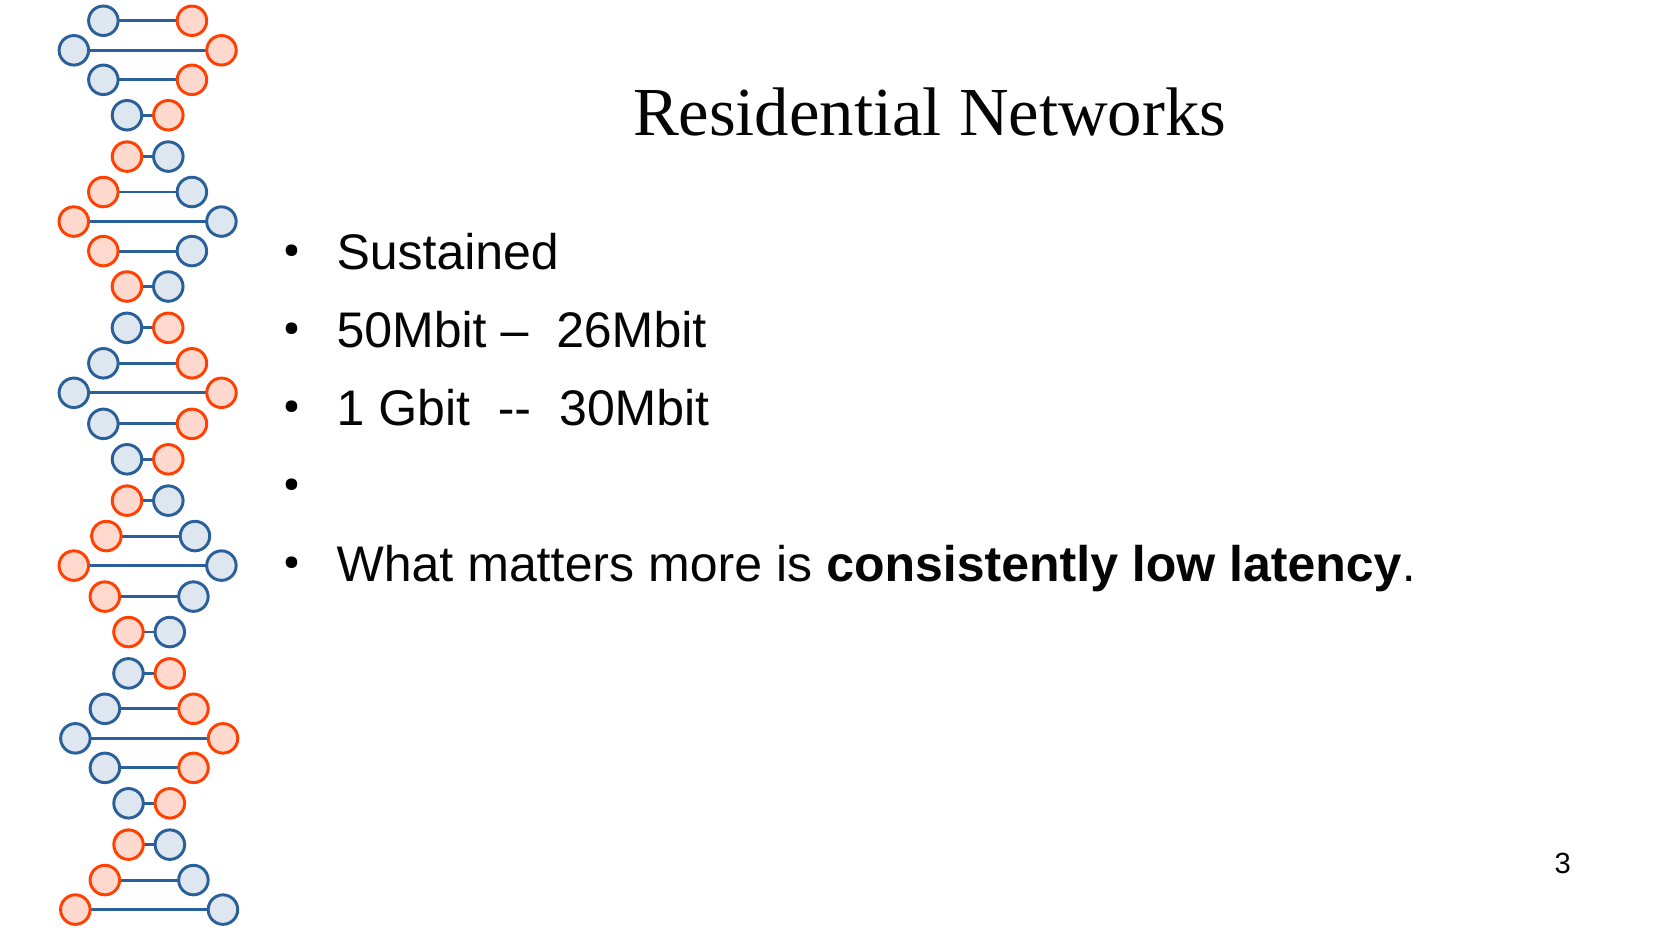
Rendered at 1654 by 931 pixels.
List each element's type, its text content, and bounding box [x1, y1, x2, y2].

title Residential Networks [265, 35, 1595, 189]
list Sustained 50Mbit – 26Mbit 1 Gbit -- 30Mbit What matters more is consistently low latency. [265, 224, 1595, 764]
